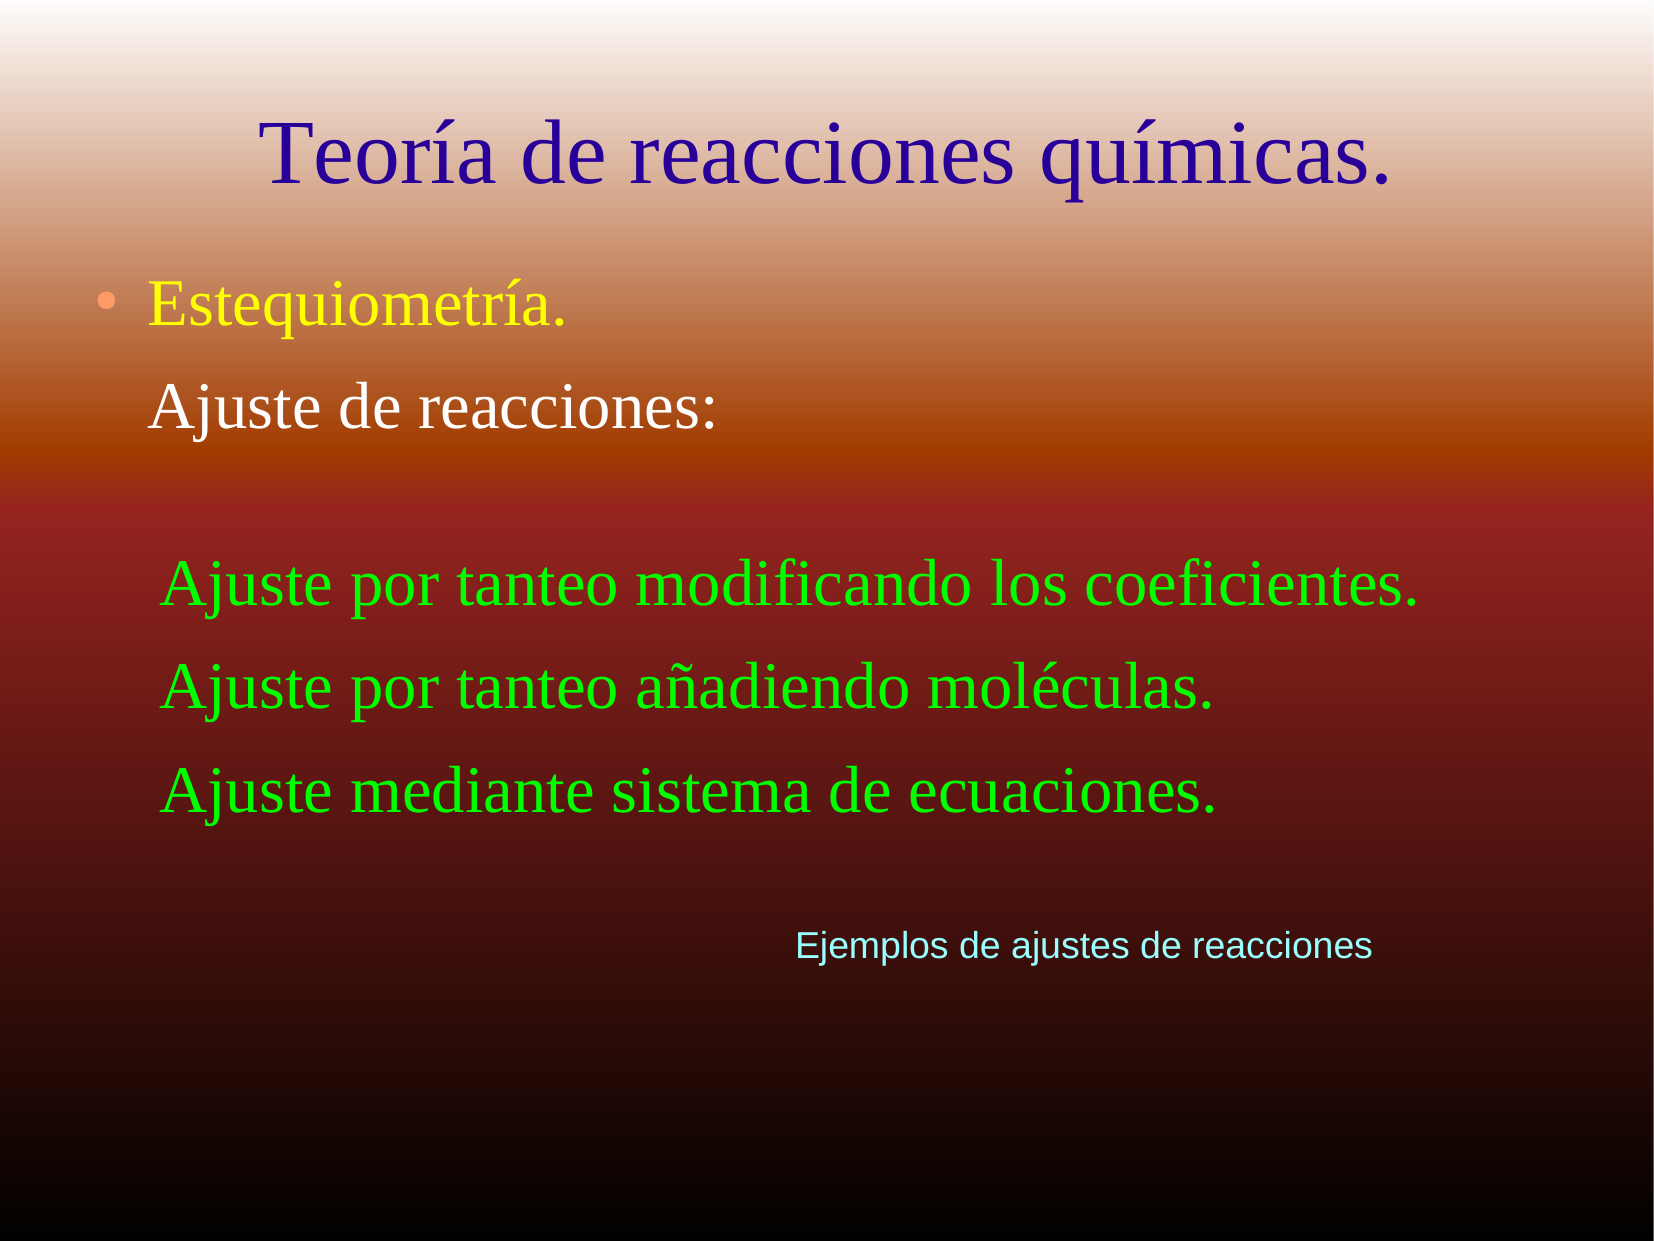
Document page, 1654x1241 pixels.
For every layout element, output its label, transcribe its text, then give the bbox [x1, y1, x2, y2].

picture [0, 0, 1654, 1241]
text_box Ajuste por tanteo modificando los coeficientes. Ajuste por tanteo añadiendo moléculas. Ajuste mediante sistema de ecuaciones. [88, 545, 1654, 828]
text_box Ejemplos de ajustes de reacciones [780, 917, 1388, 975]
title Teoría de reacciones químicas. [82, 49, 1571, 257]
list Estequiometría. Ajuste de reacciones: [76, 265, 1625, 473]
